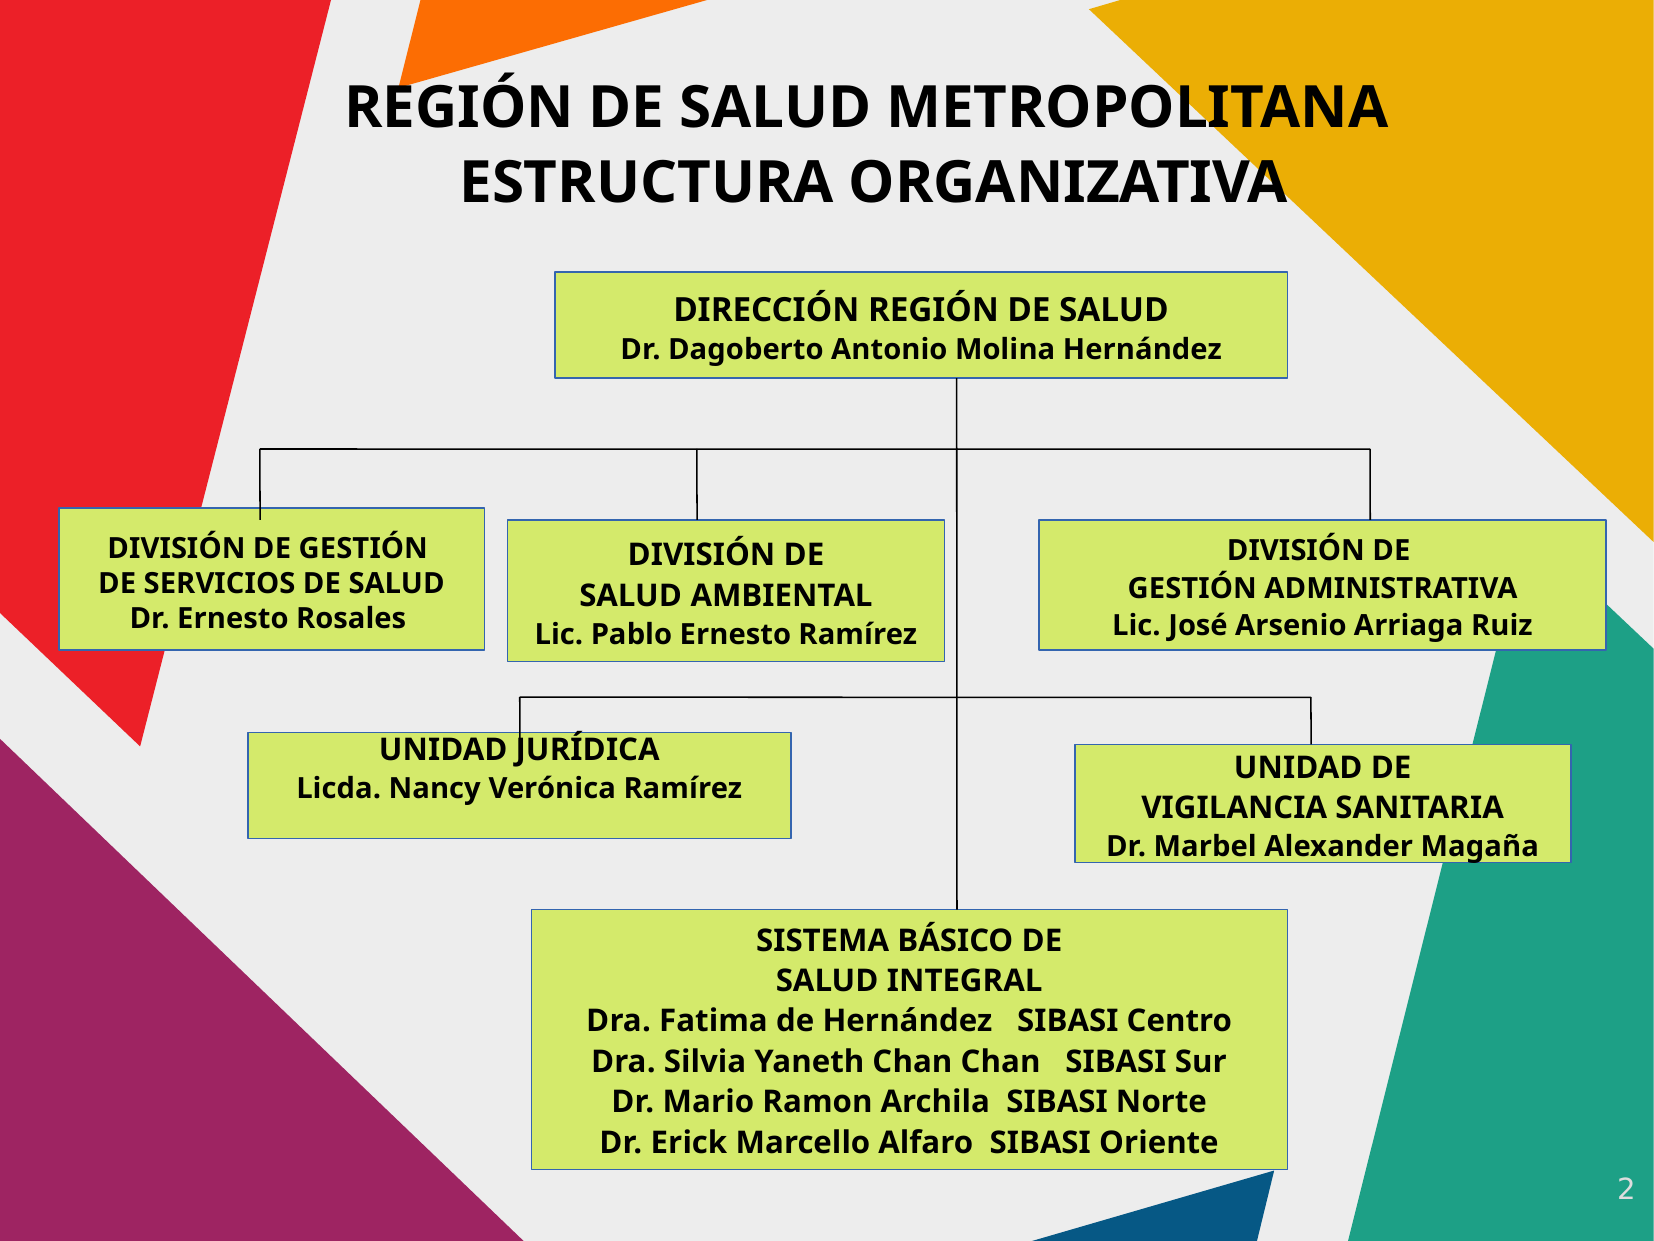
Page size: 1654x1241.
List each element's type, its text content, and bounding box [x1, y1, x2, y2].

text_box DIRECCIÓN REGIÓN DE SALUD Dr. Dagoberto Antonio Molina Hernández [555, 271, 1288, 379]
title REGIÓN DE SALUD METROPOLITANA ESTRUCTURA ORGANIZATIVA [129, 35, 1618, 243]
text_box UNIDAD DE VIGILANCIA SANITARIA Dr. Marbel Alexander Magaña [1074, 744, 1571, 863]
text_box DIVISIÓN DE GESTIÓN ADMINISTRATIVA Lic. José Arsenio Arriaga Ruiz [1039, 520, 1607, 650]
text_box DIVISIÓN DE SALUD AMBIENTAL Lic. Pablo Ernesto Ramírez [507, 520, 945, 662]
text_box DIVISIÓN DE GESTIÓN DE SERVICIOS DE SALUD Dr. Ernesto Rosales [59, 508, 485, 650]
text_box SISTEMA BÁSICO DE SALUD INTEGRAL Dra. Fatima de Hernández SIBASI Centro Dra. Silvia Yaneth Chan Chan SIBASI Sur Dr. Mario Ramon Archila SIBASI Norte Dr. Erick Marcello Alfaro SIBASI Oriente [531, 909, 1288, 1170]
text_box UNIDAD JURÍDICA Licda. Nancy Verónica Ramírez [247, 732, 792, 839]
